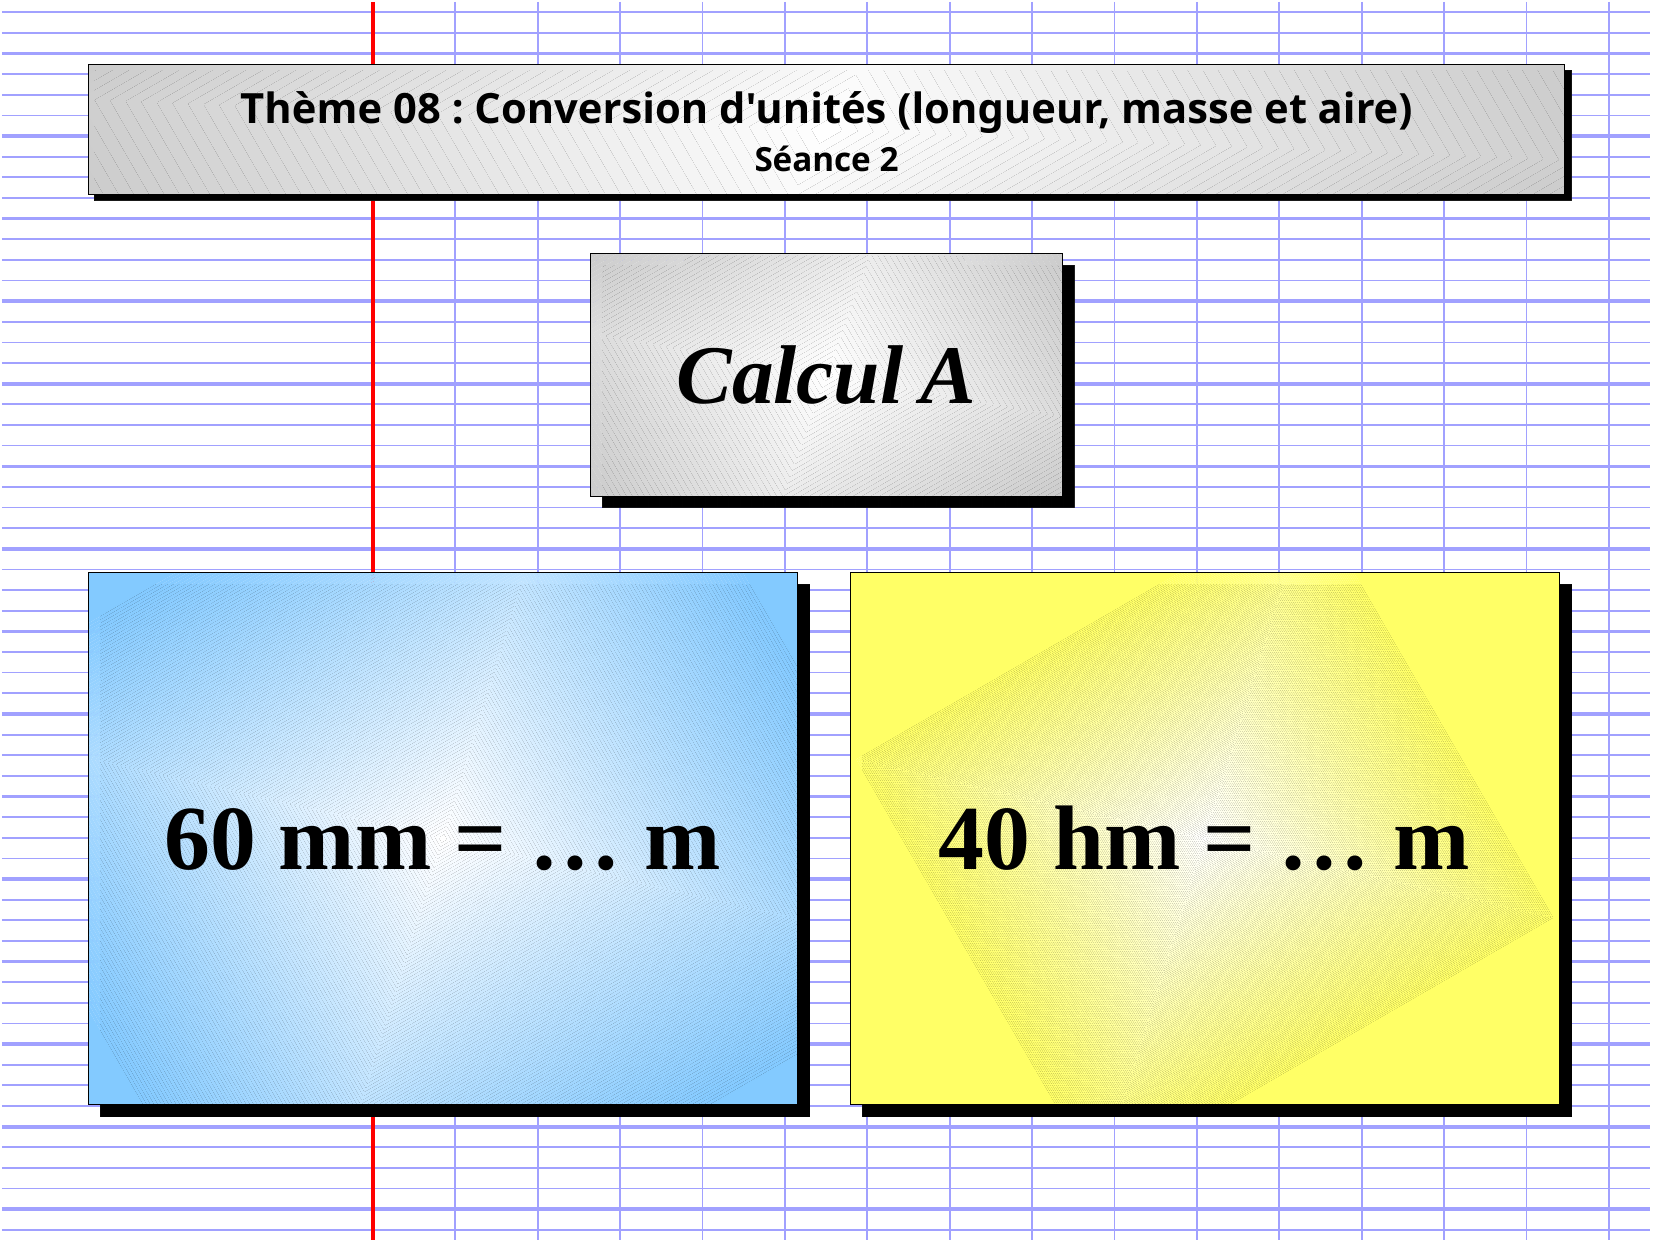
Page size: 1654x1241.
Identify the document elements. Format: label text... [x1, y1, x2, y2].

text_box Calcul A [590, 253, 1063, 497]
text_box 60 mm = … m [88, 572, 798, 1105]
text_box Thème 08 : Conversion d'unités (longueur, masse et aire) Séance 2 [88, 64, 1565, 195]
picture [0, 0, 1654, 1241]
text_box 40 hm = … m [850, 572, 1560, 1105]
